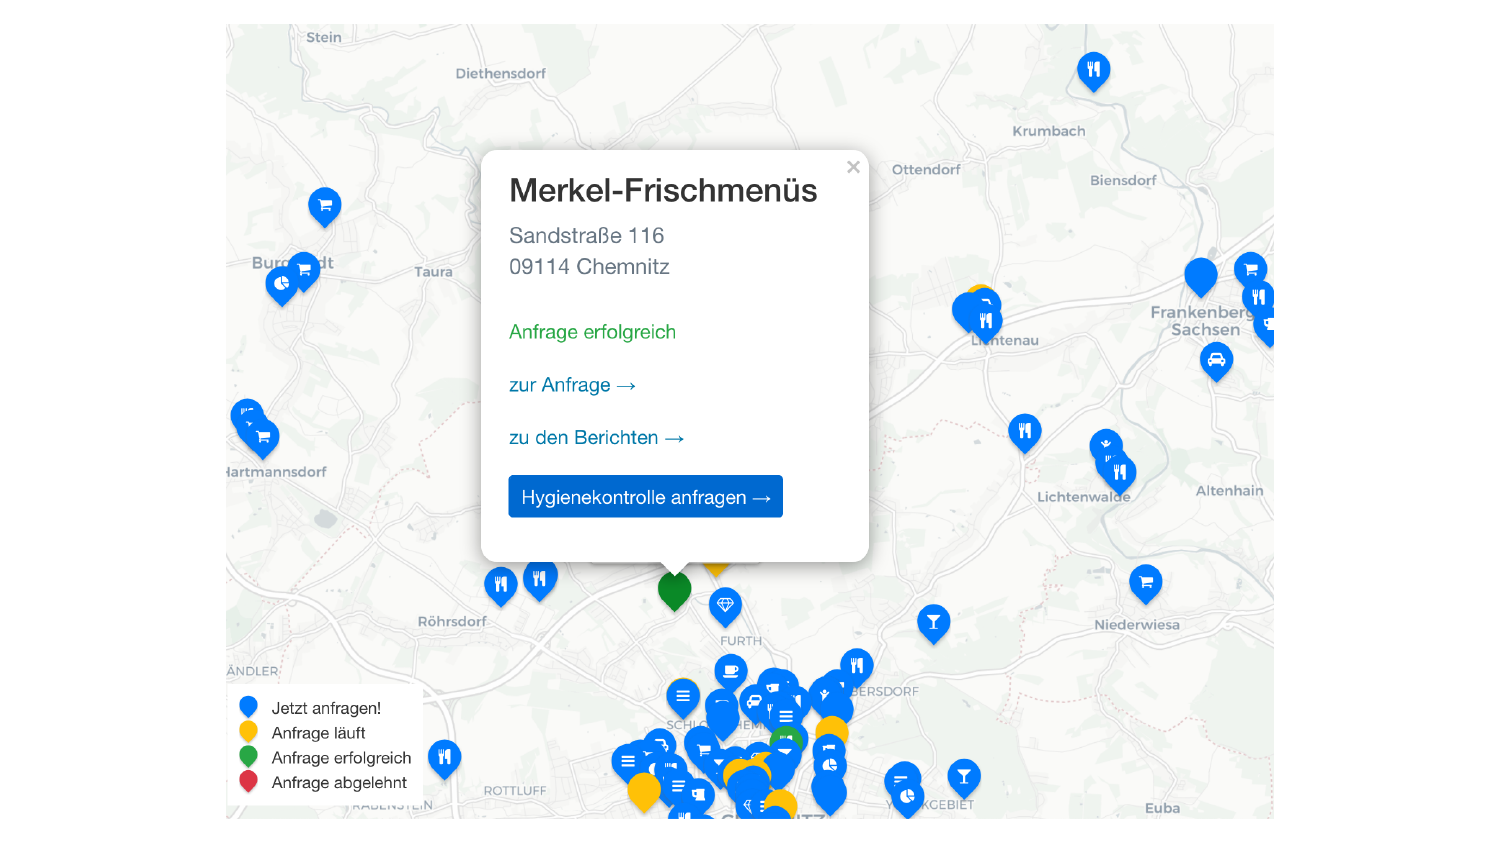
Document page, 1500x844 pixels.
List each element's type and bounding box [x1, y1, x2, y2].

picture [226, 24, 1274, 819]
